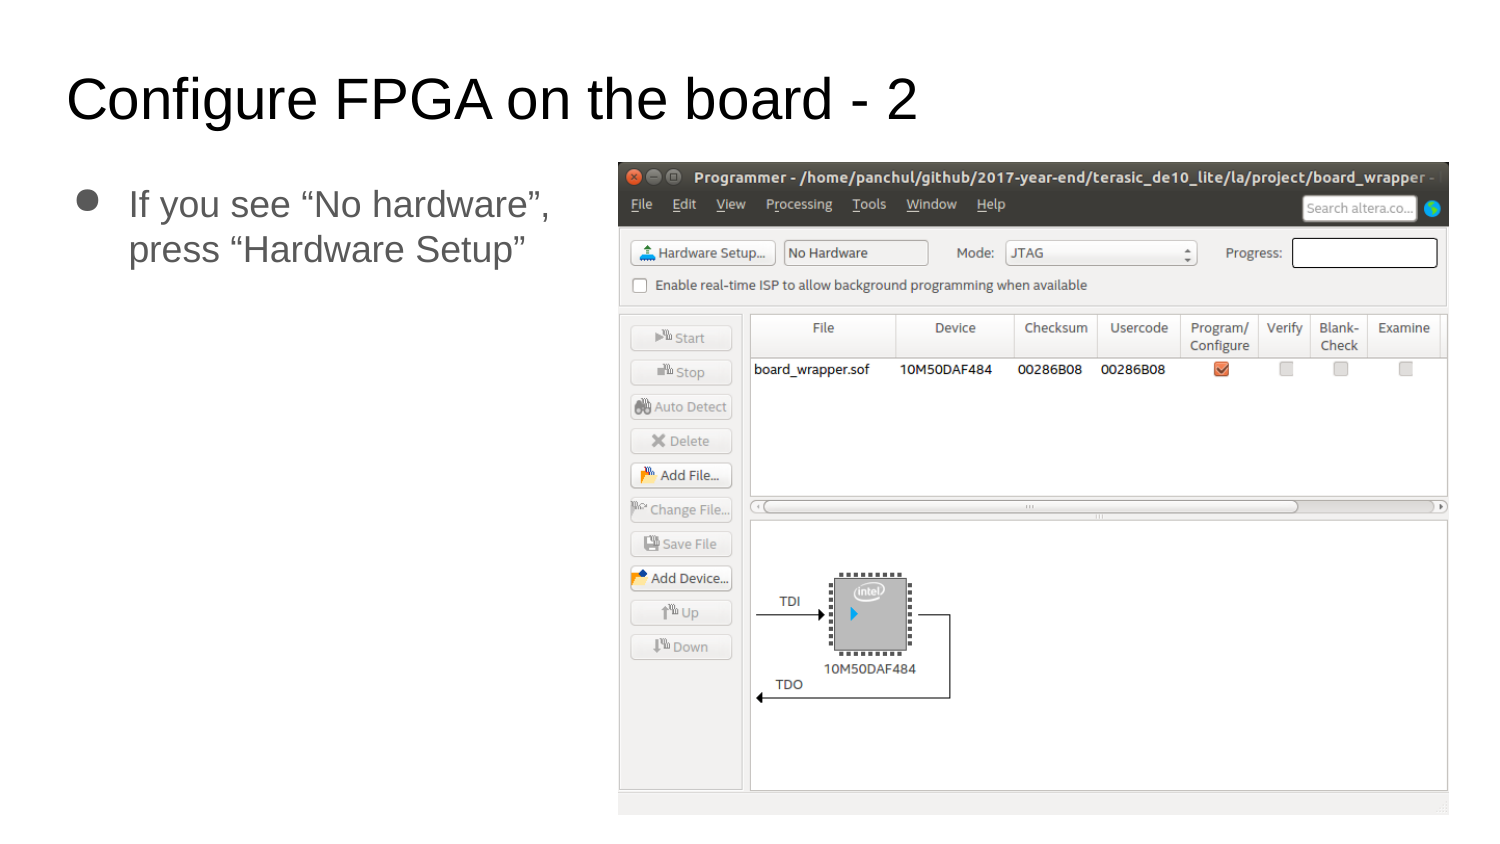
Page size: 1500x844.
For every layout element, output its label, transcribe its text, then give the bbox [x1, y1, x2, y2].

list If you see “No hardware”, press “Hardware Setup” [38, 165, 600, 816]
picture [618, 162, 1449, 815]
title Configure FPGA on the board - 2 [51, 46, 1449, 141]
